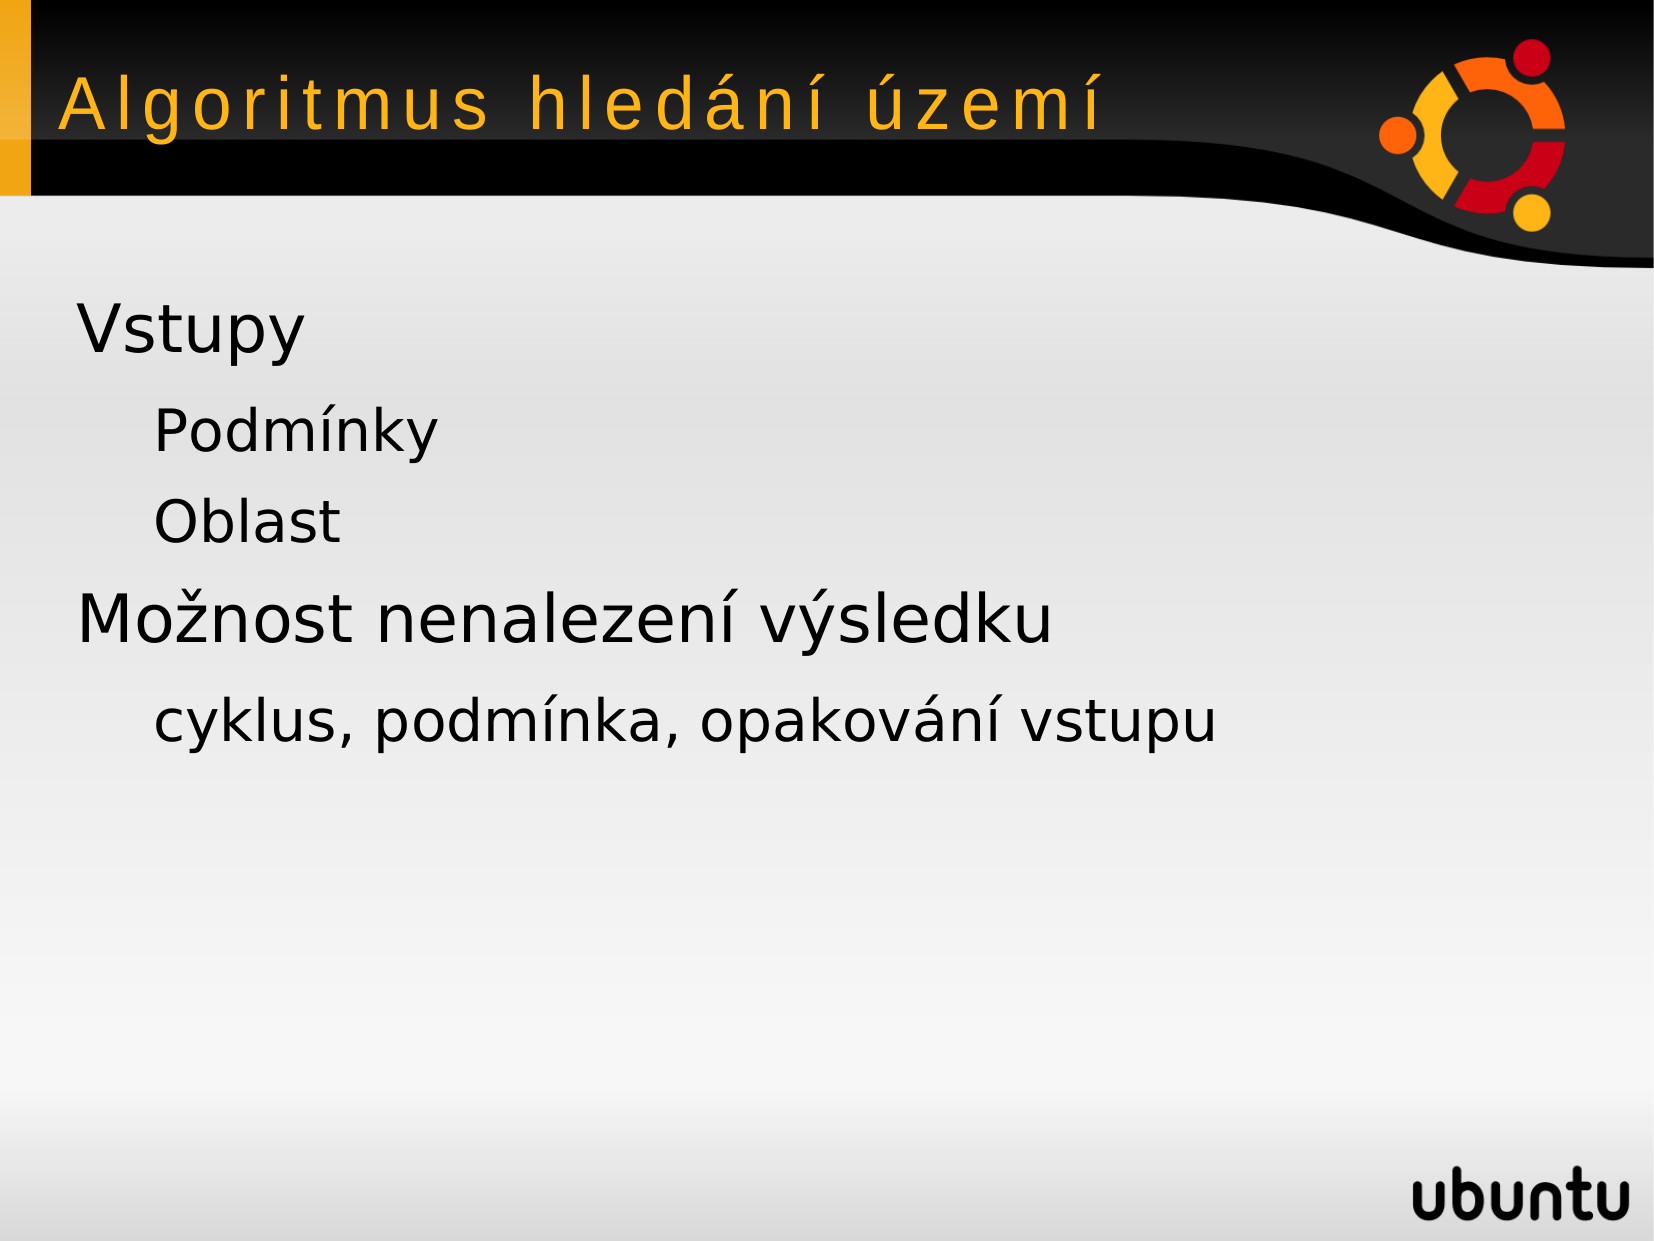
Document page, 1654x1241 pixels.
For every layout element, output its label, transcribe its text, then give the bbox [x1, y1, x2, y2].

picture [0, 0, 1654, 1241]
list Vstupy Podmínky Oblast Možnost nenalezení výsledku cyklus, podmínka, opakování vstupu [59, 290, 1625, 1109]
title Algoritmus hledání území [59, 29, 1270, 178]
